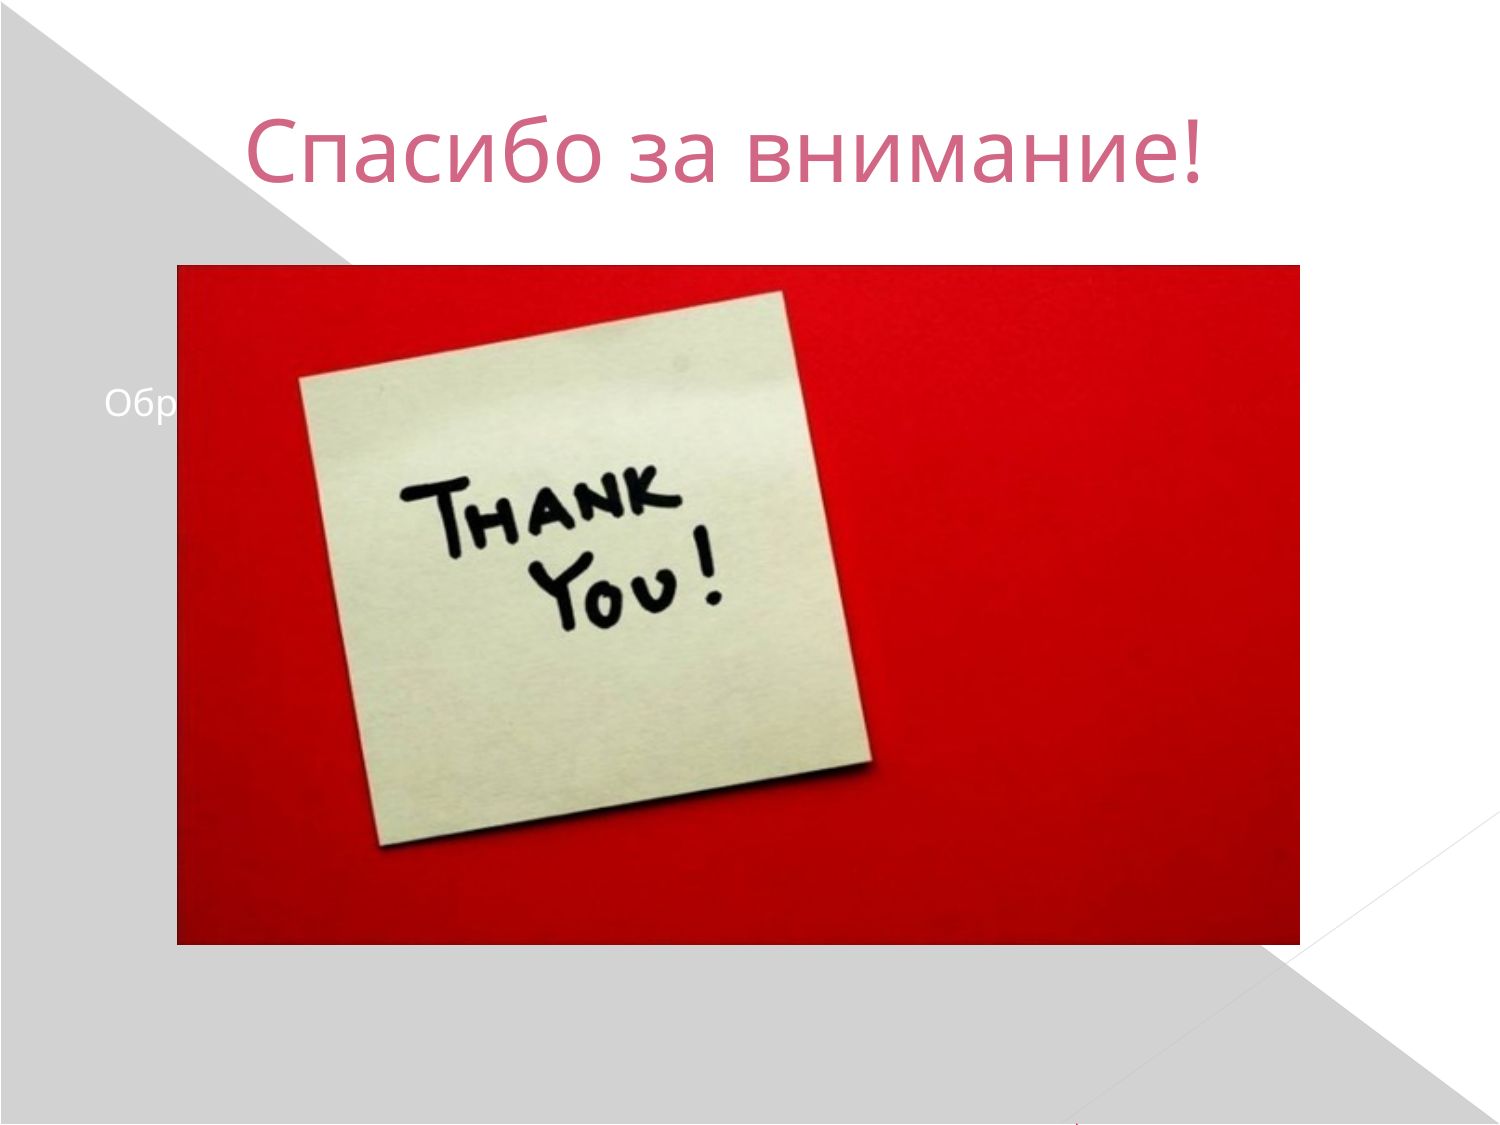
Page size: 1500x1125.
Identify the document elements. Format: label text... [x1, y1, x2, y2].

text_box Спасибо за внимание! [118, 59, 1359, 237]
picture [177, 265, 1300, 945]
